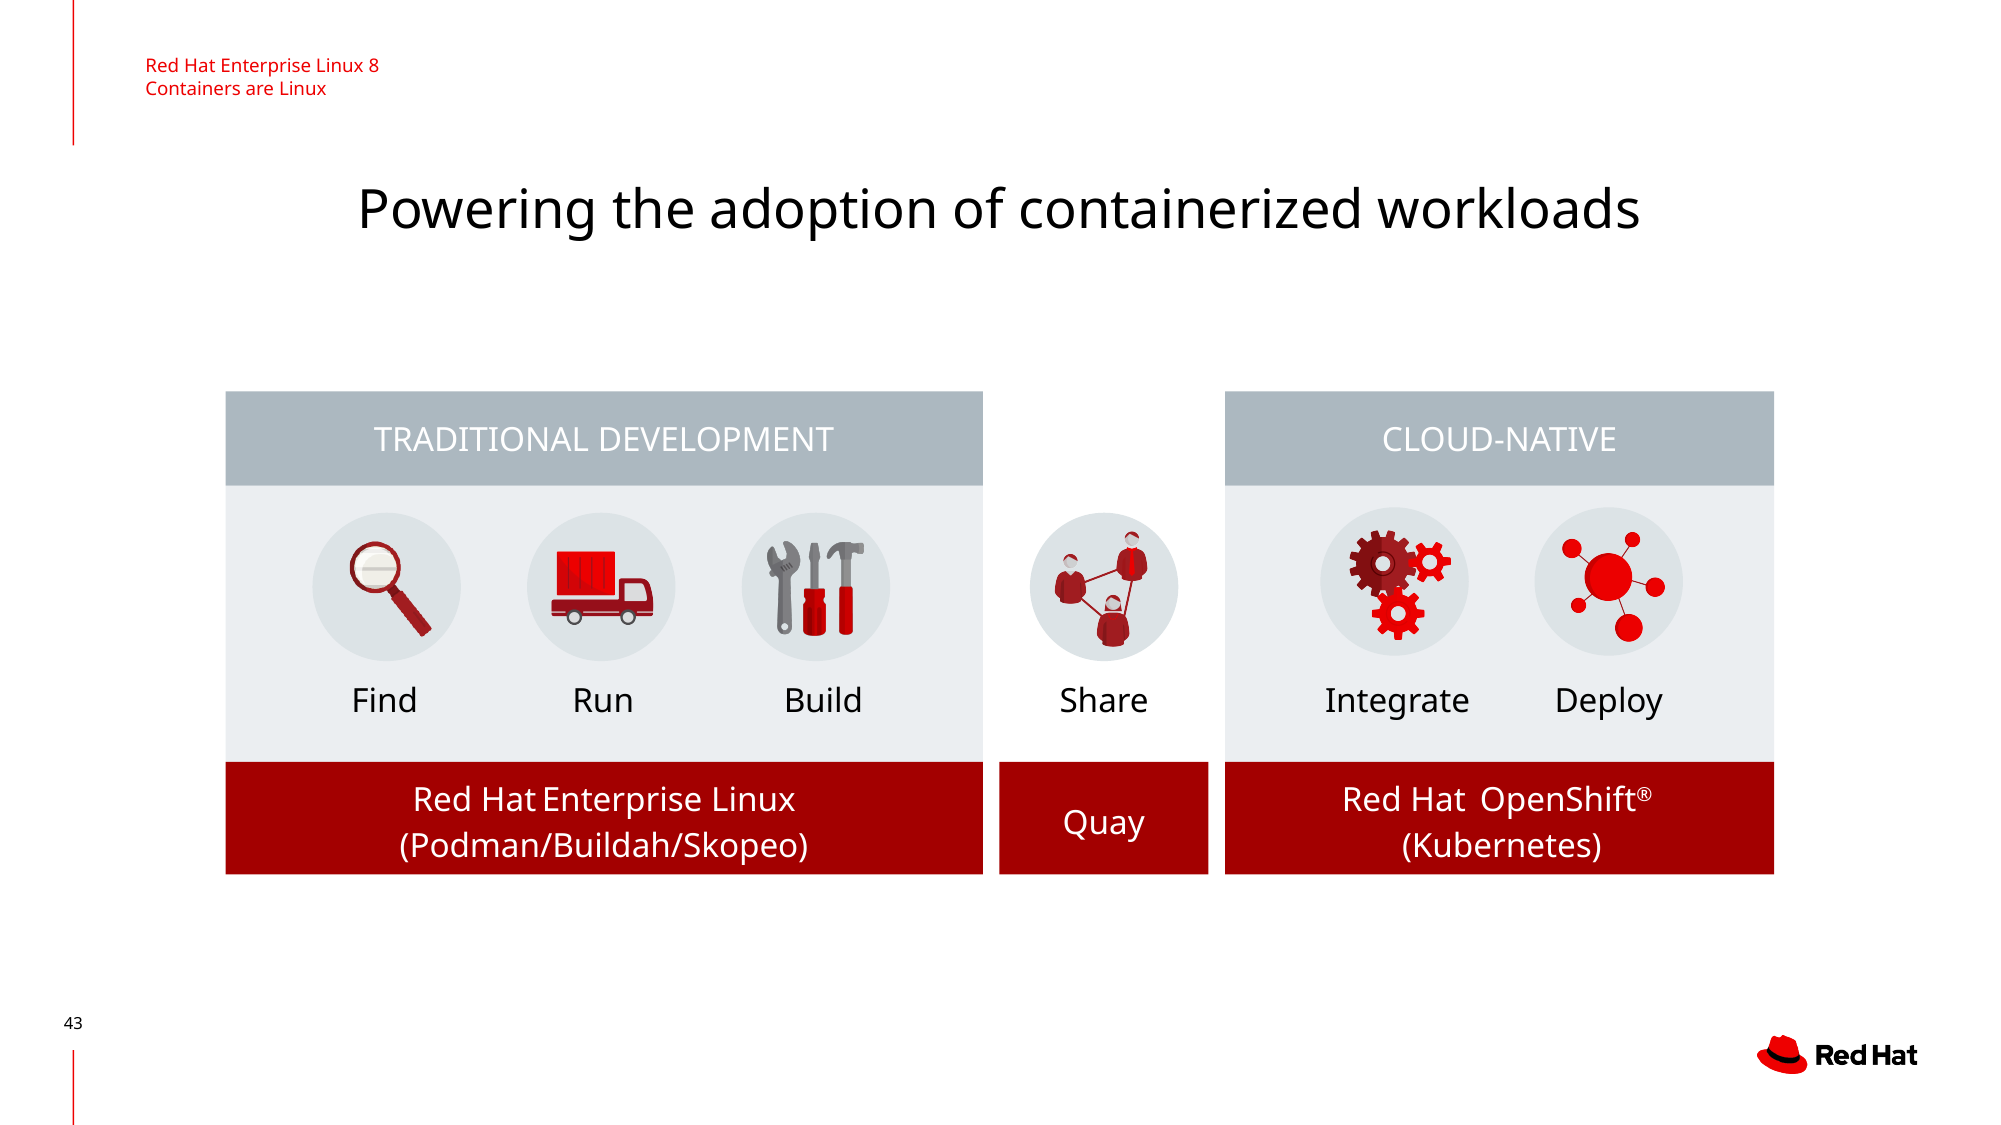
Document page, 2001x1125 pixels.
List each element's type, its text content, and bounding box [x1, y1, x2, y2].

slide_number <number> [13, 1012, 134, 1036]
picture [999, 484, 1209, 694]
text_box [225, 390, 1775, 761]
picture [337, 541, 432, 637]
text_box TRADITIONAL DEVELOPMENT [225, 391, 983, 486]
picture [1280, 477, 1719, 699]
text_box Run [551, 673, 656, 732]
picture [767, 541, 864, 637]
text_box CLOUD-NATIVE [1225, 391, 1775, 486]
text_box Find [324, 661, 445, 732]
title Powering the adoption of containerized workloads [287, 155, 1713, 314]
text_box Deploy [1519, 699, 1699, 732]
text_box Red Hat OpenShift® (Kubernetes) [1225, 761, 1775, 875]
text_box Red Hat Enterprise Linux (Podman/Buildah/Skopeo) [225, 761, 983, 875]
text_box Share [1038, 694, 1170, 732]
text_box Red Hat Enterprise Linux 8 Containers are Linux [73, 9, 919, 144]
picture [1757, 1035, 1918, 1074]
text_box Deploy [1560, 699, 1573, 709]
picture [515, 502, 687, 673]
text_box Build [768, 661, 879, 732]
text_box Integrate [1300, 697, 1495, 732]
text_box Quay [999, 761, 1209, 875]
